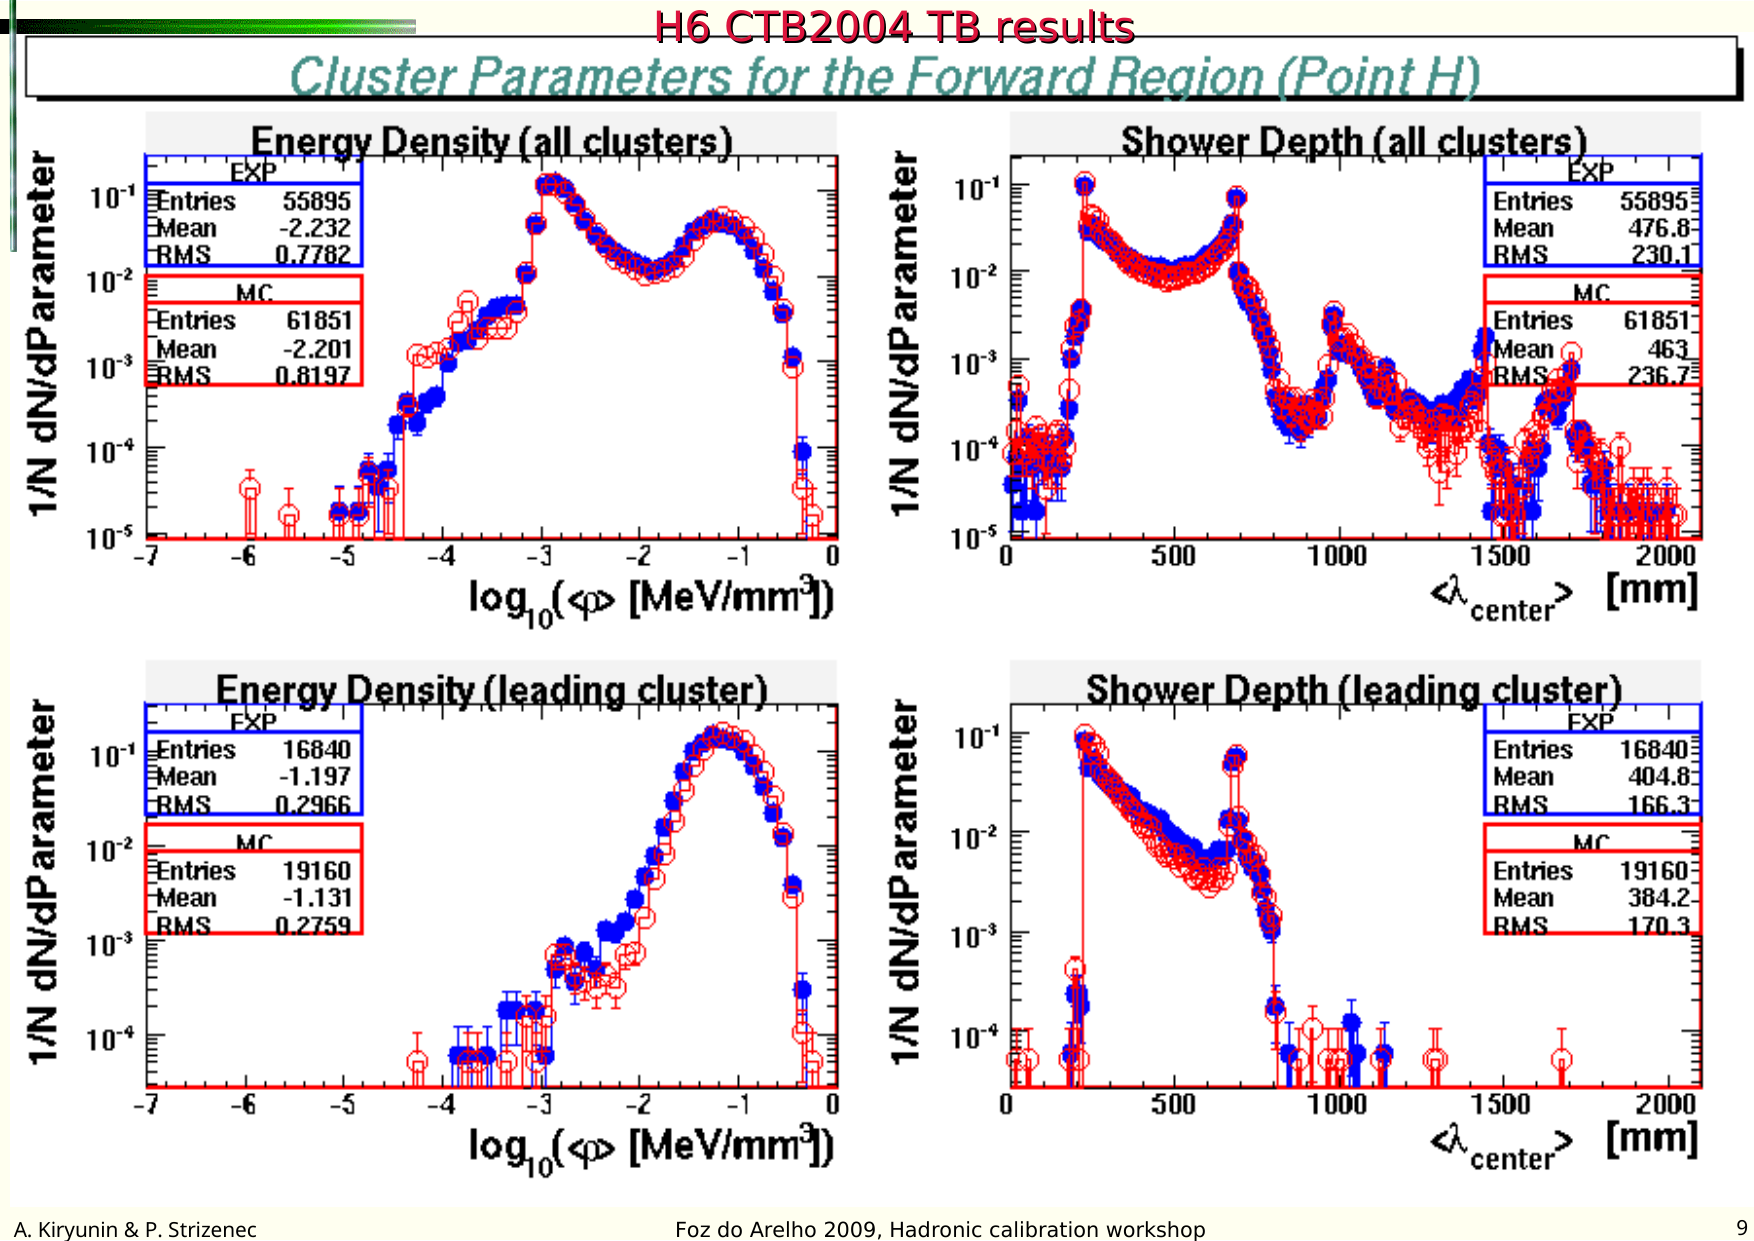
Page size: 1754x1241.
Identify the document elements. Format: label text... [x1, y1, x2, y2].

text_box A. Kiryunin & P. Strizenec [0, 1214, 289, 1241]
text_box Foz do Arelho 2009, Hadronic calibration workshop [675, 1218, 1388, 1241]
picture [0, 0, 1754, 1207]
text_box <number> [1690, 1213, 1754, 1241]
text_box H6 CTB2004 TB results [59, 2, 1743, 52]
